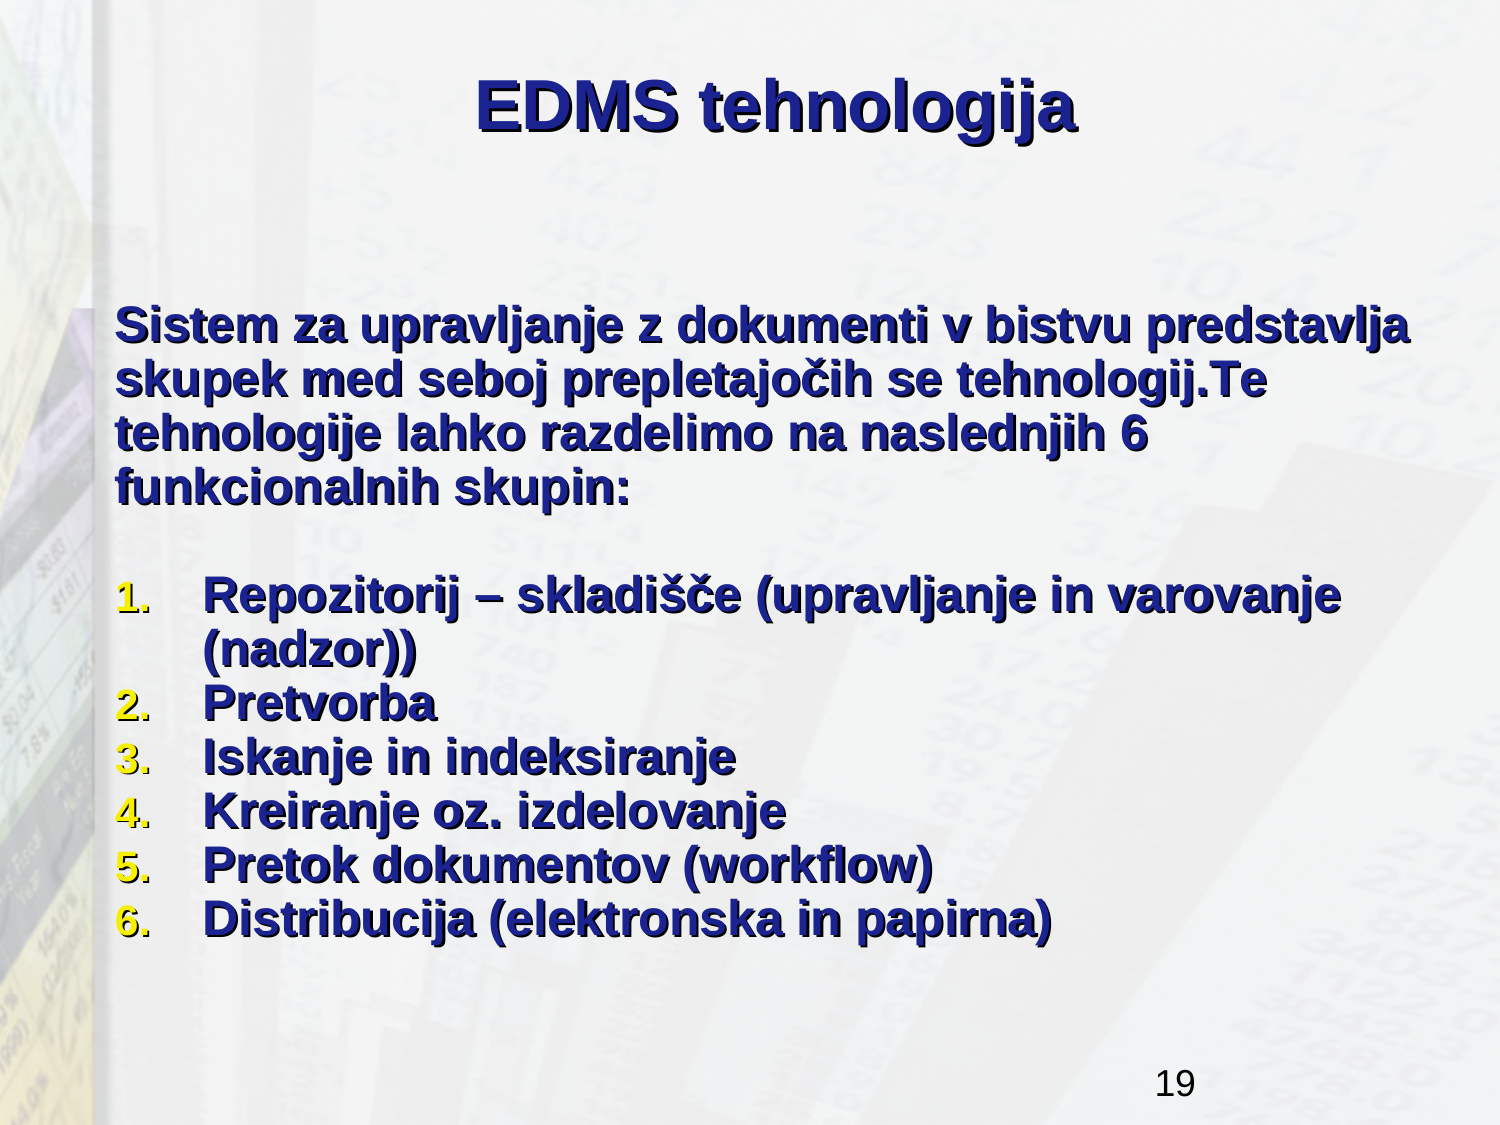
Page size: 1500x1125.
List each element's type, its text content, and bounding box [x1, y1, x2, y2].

title EDMS tehnologija [100, 7, 1451, 195]
picture [0, 0, 1500, 1125]
list Sistem za upravljanje z dokumenti v bistvu predstavlja skupek med seboj prepletajočih se tehnologij.Te tehnologije lahko razdelimo na naslednjih 6 funkcionalnih skupin: Repozitorij – skladišče (upravljanje in varovanje (nadzor)) Pretvorba Iskanje in indeksiranje Kreiranje oz. izdelovanje Pretok dokumentov (workflow) Distribucija (elektronska in papirna) [100, 290, 1447, 954]
